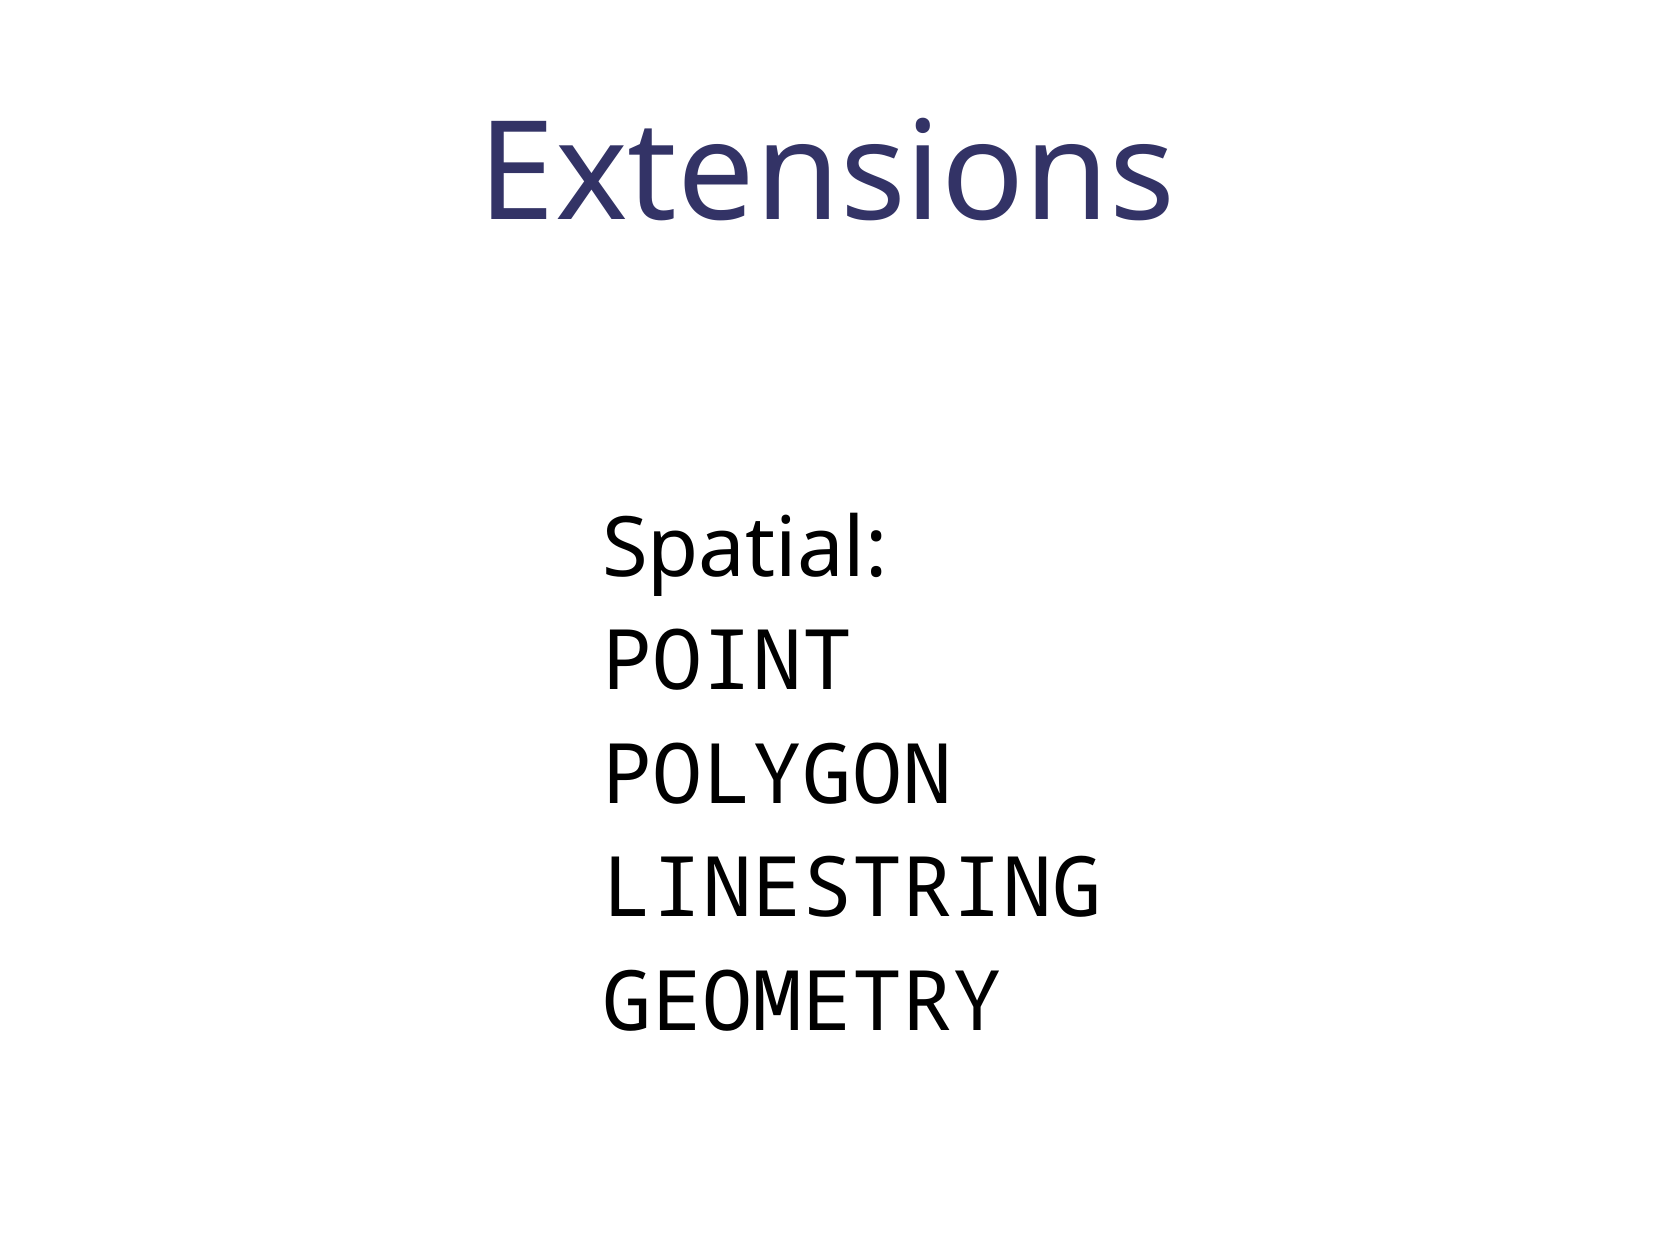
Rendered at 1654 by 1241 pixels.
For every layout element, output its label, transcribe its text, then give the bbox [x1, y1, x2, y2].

title Extensions [4, 70, 1651, 263]
subtitle Spatial: POINT POLYGON LINESTRING GEOMETRY [602, 487, 1182, 975]
